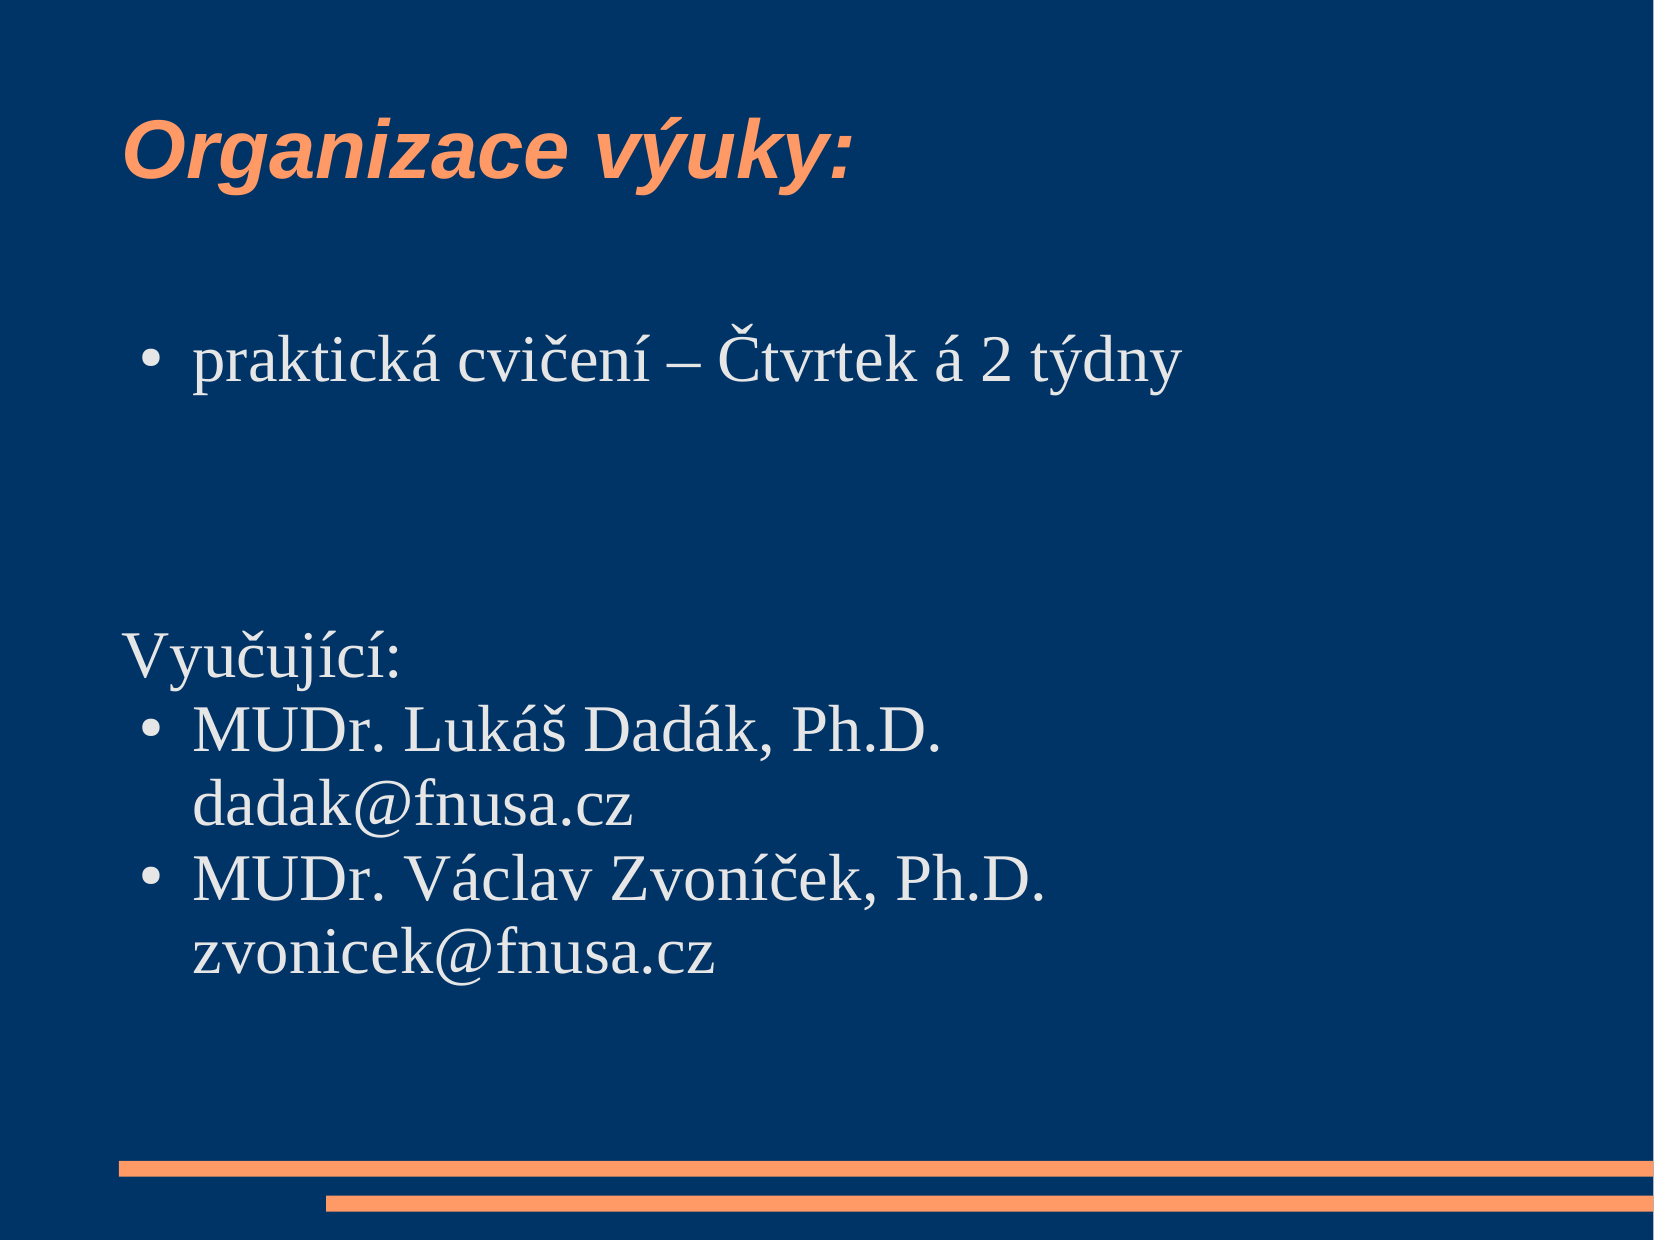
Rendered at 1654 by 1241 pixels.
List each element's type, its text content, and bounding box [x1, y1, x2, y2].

list praktická cvičení – Čtvrtek á 2 týdny Vyučující: MUDr. Lukáš Dadák, Ph.D. dadak@fnusa.cz MUDr. Václav Zvoníček, Ph.D. zvonicek@fnusa.cz [121, 322, 1561, 1132]
title Organizace výuky: [121, 46, 1534, 254]
